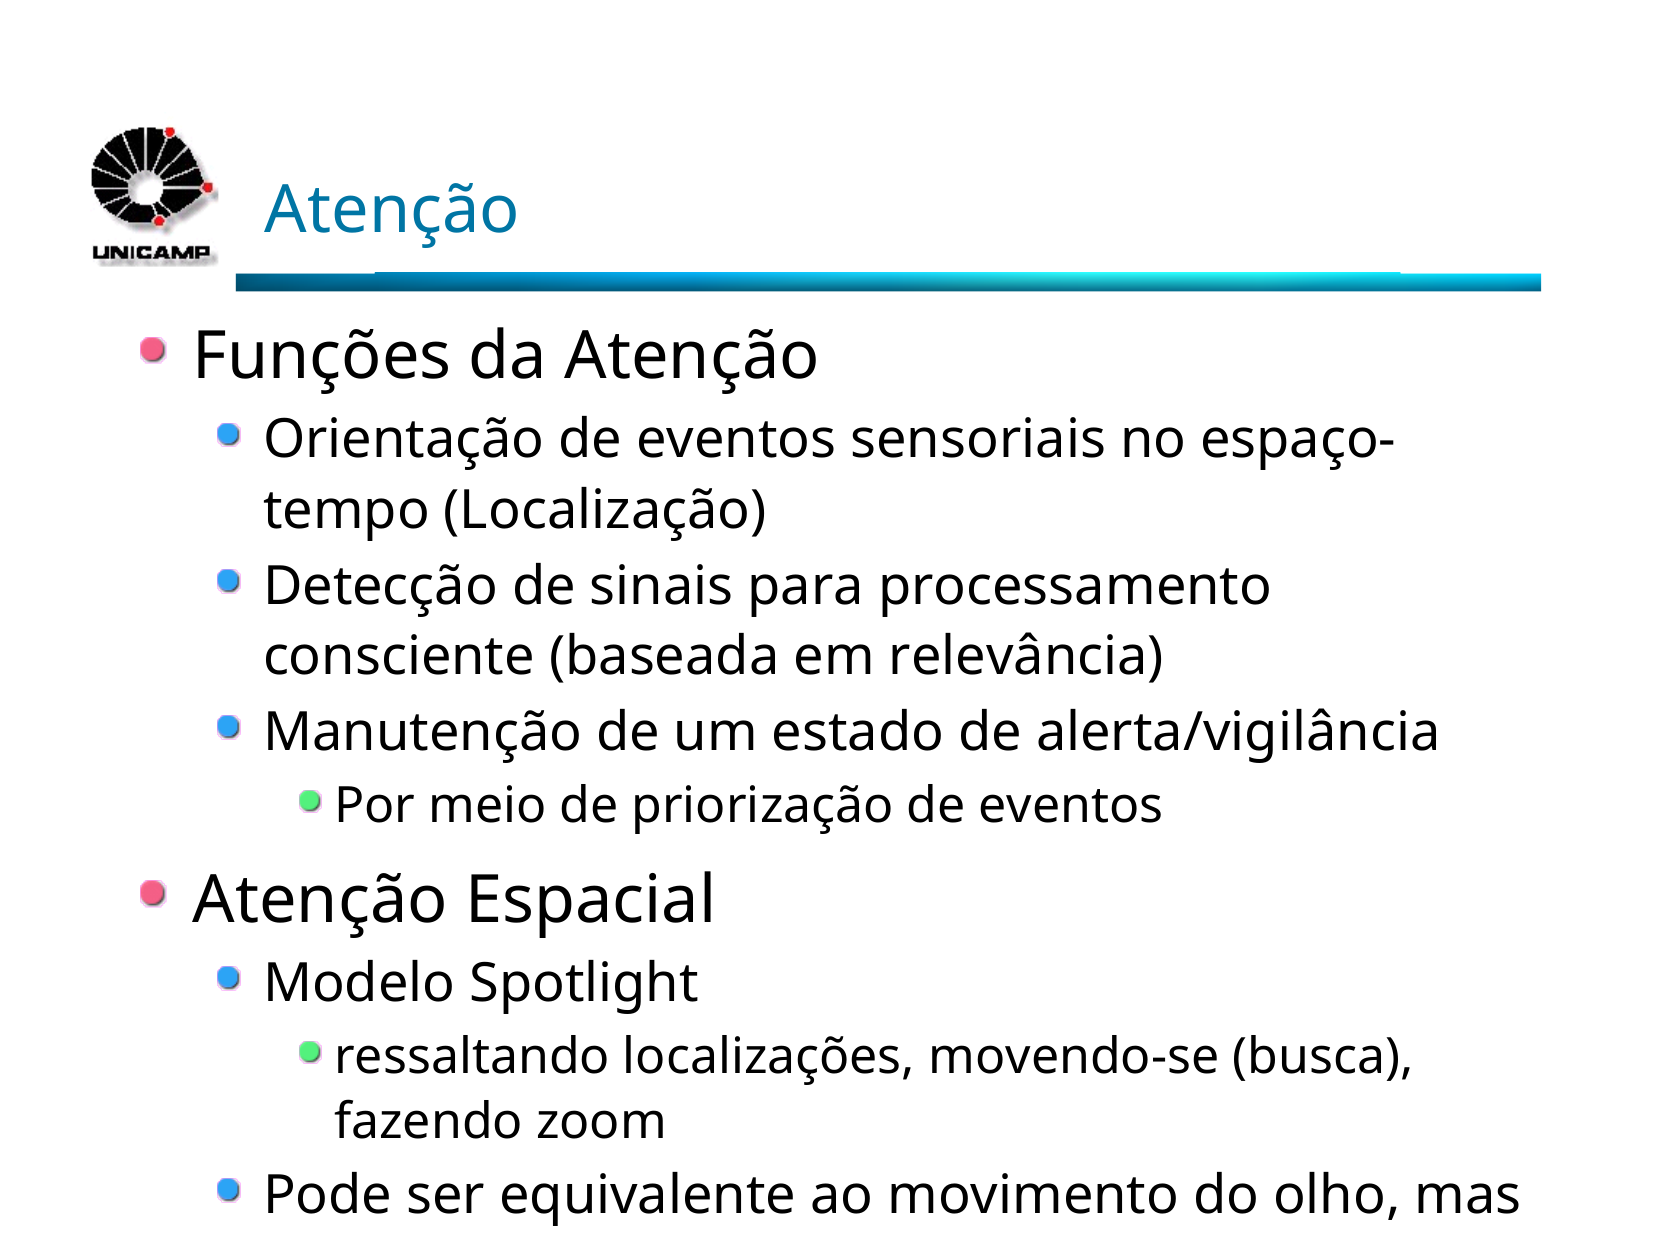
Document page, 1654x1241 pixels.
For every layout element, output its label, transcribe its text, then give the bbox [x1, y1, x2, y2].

list Funções da Atenção Orientação de eventos sensoriais no espaço-tempo (Localização) Detecção de sinais para processamento consciente (baseada em relevância) Manutenção de um estado de alerta/vigilância Por meio de priorização de eventos Atenção Espacial Modelo Spotlight ressaltando localizações, movendo-se (busca), fazendo zoom Pode ser equivalente ao movimento do olho, mas não necessariamente [121, 309, 1534, 1196]
title Atenção [264, 42, 1534, 250]
picture [125, 272, 1654, 295]
picture [216, 1196, 242, 1204]
